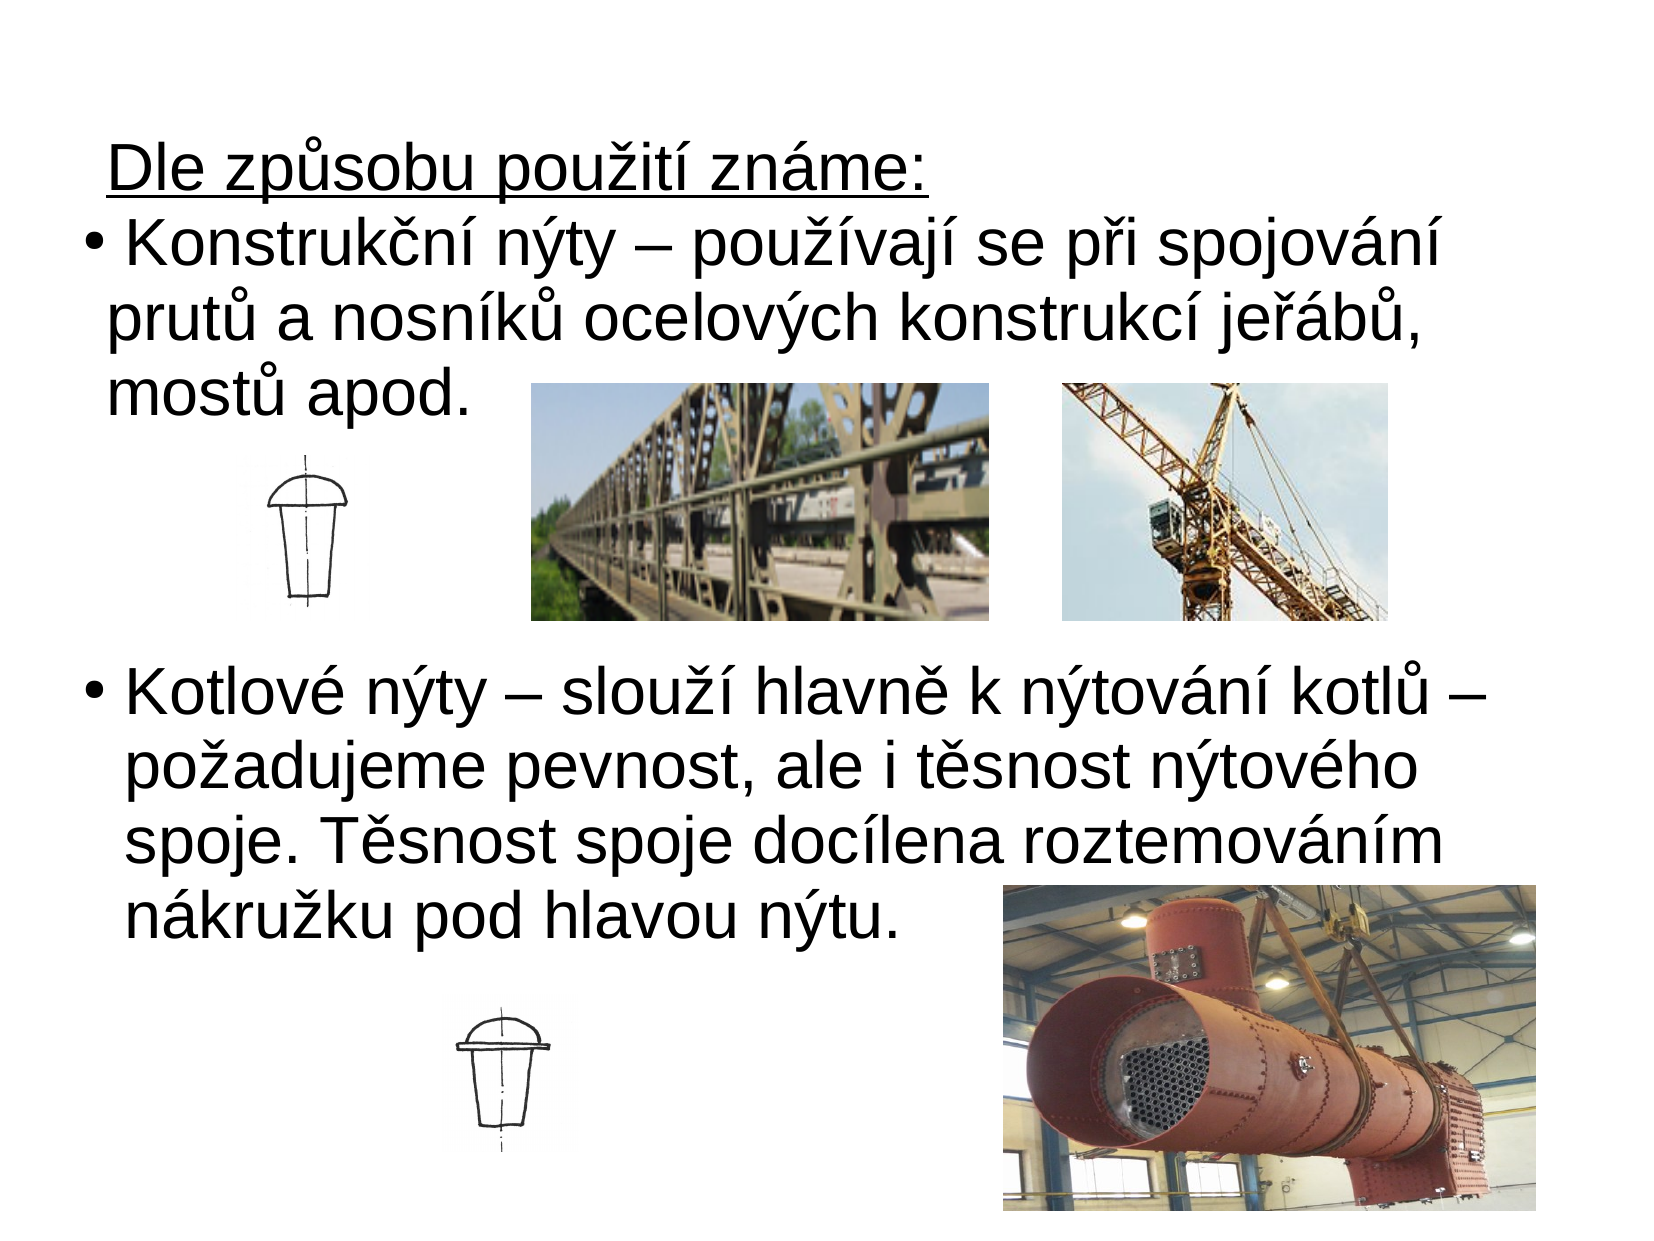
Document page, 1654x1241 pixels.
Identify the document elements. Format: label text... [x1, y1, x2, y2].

picture [442, 994, 579, 1152]
picture [236, 455, 384, 621]
picture [531, 383, 989, 621]
subtitle Dle způsobu použití známe: Konstrukční nýty – používají se při spojování prutů a nosníků ocelových konstrukcí jeřábů, mostů apod. Kotlové nýty – slouží hlavně k nýtování kotlů – požadujeme pevnost, ale i těsnost nýtového spoje. Těsnost spoje docílena roztemováním nákružku pod hlavou nýtu. [82, 56, 1571, 1102]
picture [1062, 383, 1388, 621]
picture [1003, 885, 1536, 1211]
